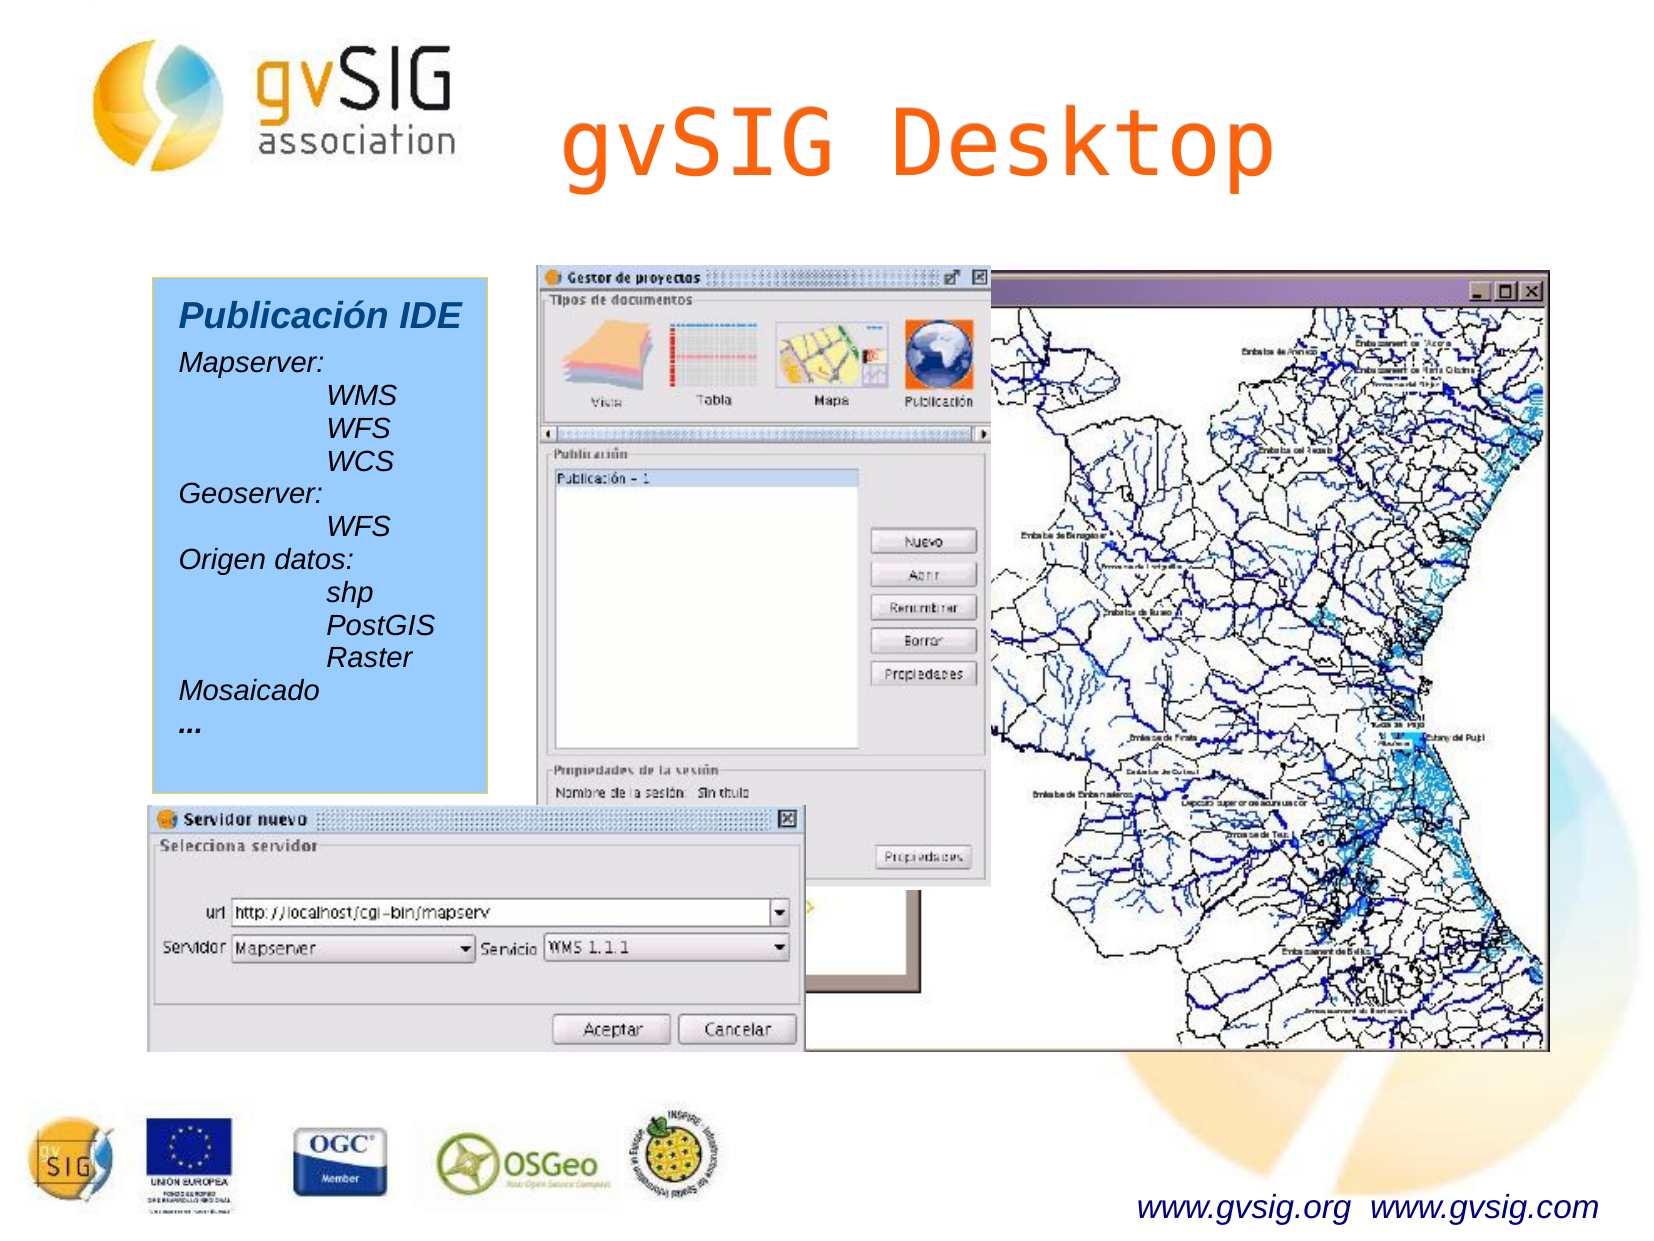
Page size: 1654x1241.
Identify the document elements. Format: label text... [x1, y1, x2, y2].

picture [1424, 1205, 1431, 1217]
text_box Mapserver: WMS WFS WCS Geoserver: WFS Origen datos: shp PostGIS Raster Mosaicado ... [163, 338, 507, 805]
picture [1388, 1203, 1396, 1217]
picture [1178, 1201, 1187, 1217]
picture [1307, 1202, 1317, 1216]
picture [1411, 1201, 1420, 1217]
text_box Publicación IDE [163, 286, 535, 351]
picture [1377, 1205, 1384, 1217]
text_box gvSIG Desktop [213, 82, 1625, 205]
picture [1512, 1202, 1522, 1216]
picture [1220, 1202, 1230, 1216]
picture [1167, 1205, 1174, 1217]
picture [1575, 1202, 1584, 1217]
picture [1585, 1202, 1594, 1217]
picture [1557, 1202, 1567, 1216]
picture [1400, 1205, 1407, 1217]
picture [1143, 1205, 1150, 1217]
picture [1191, 1205, 1198, 1217]
text_box [152, 277, 488, 794]
picture [1336, 1202, 1346, 1216]
picture [1453, 1202, 1463, 1216]
picture [1279, 1202, 1289, 1216]
picture [1154, 1201, 1163, 1217]
picture [0, 0, 1653, 1217]
